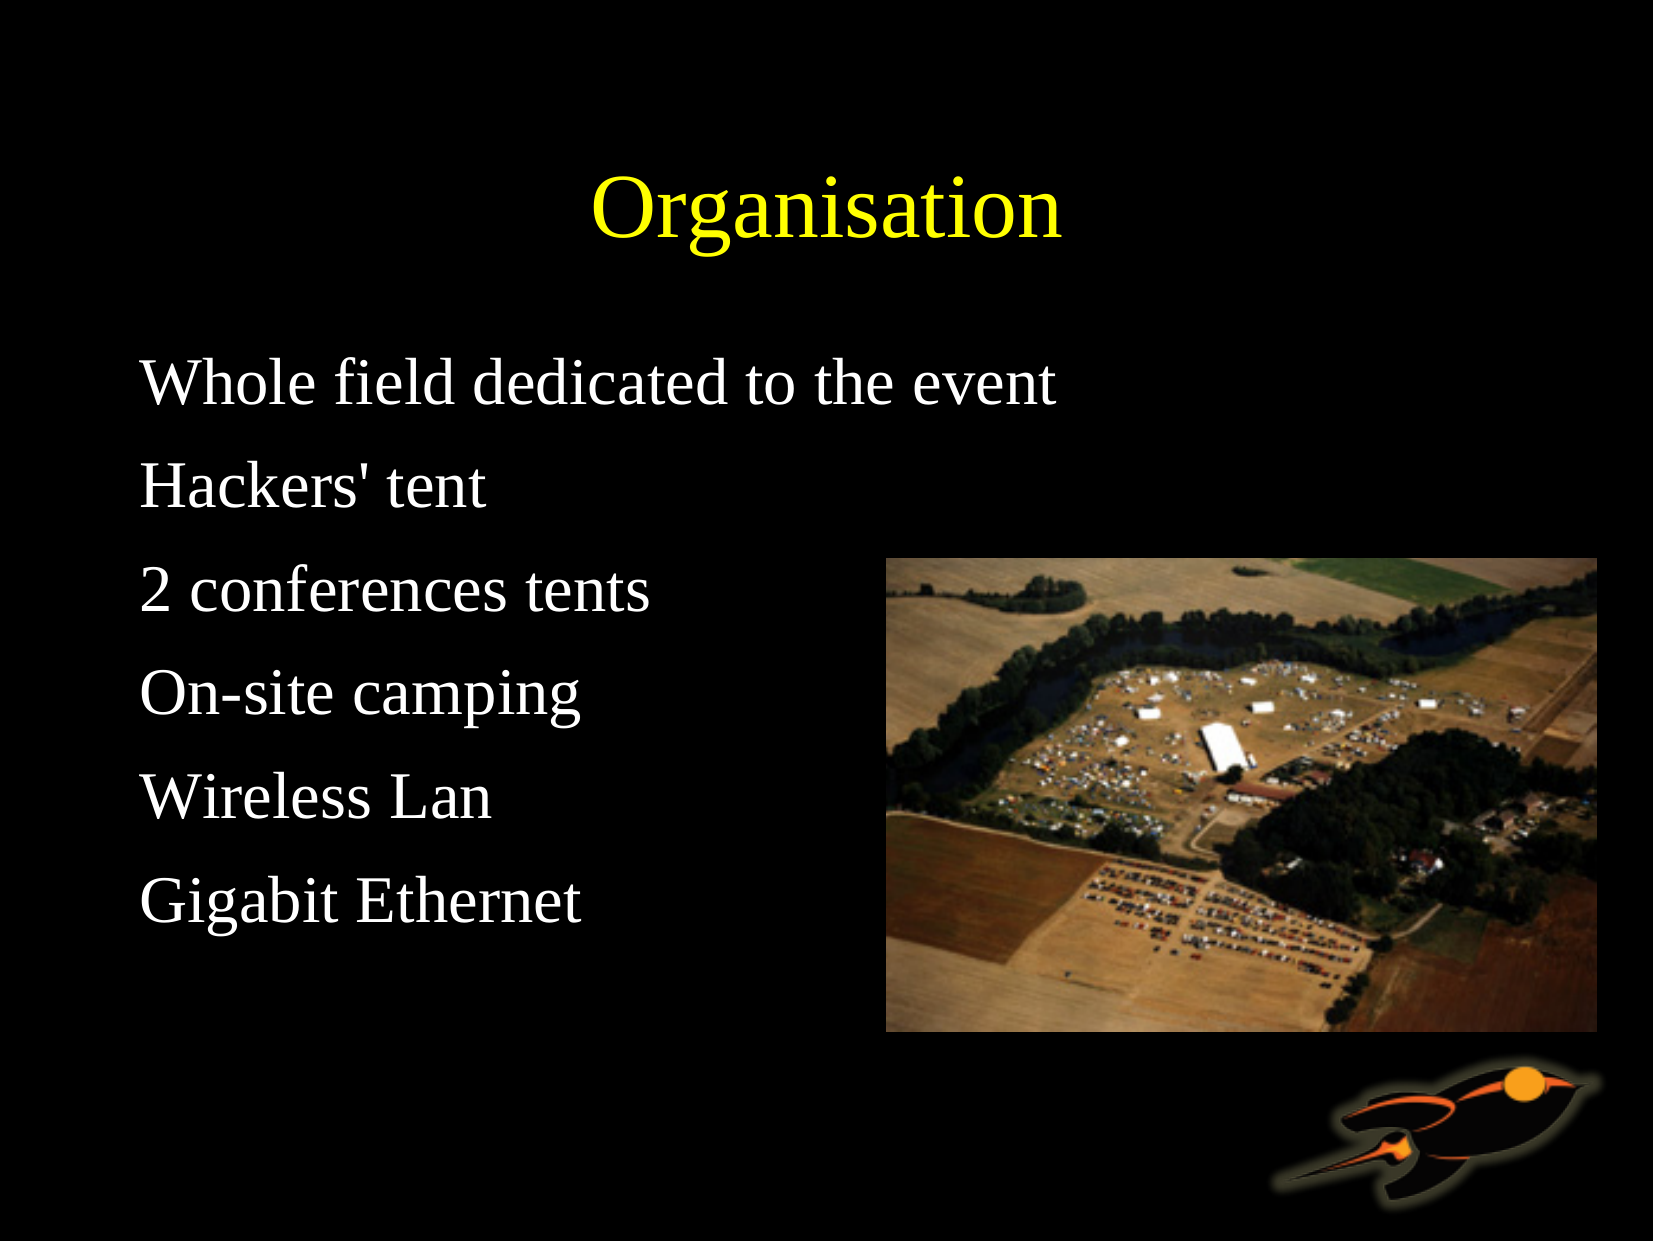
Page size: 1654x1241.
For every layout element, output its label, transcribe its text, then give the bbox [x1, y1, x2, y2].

list Whole field dedicated to the event Hackers' tent 2 conferences tents On-site camping Wireless Lan Gigabit Ethernet [121, 344, 1533, 1127]
title Organisation [121, 102, 1533, 311]
picture [886, 558, 1653, 1241]
